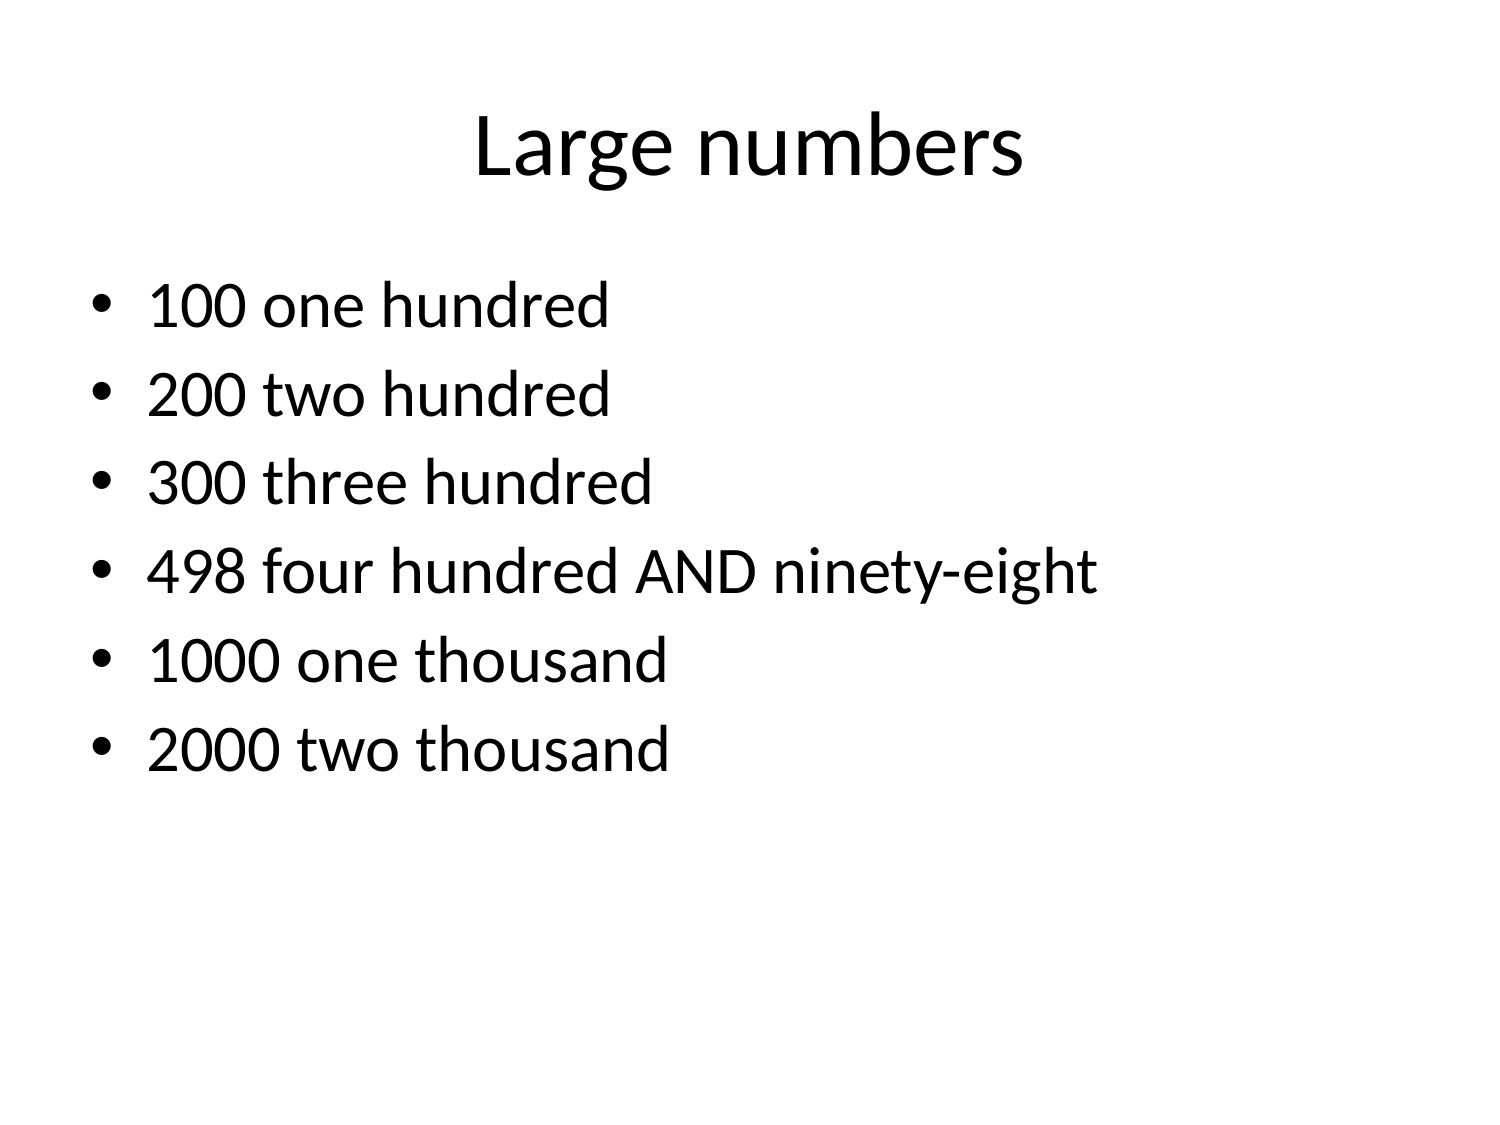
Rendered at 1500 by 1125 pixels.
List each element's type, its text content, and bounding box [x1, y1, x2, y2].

list 100 one hundred 200 two hundred 300 three hundred 498 four hundred AND ninety-eight 1000 one thousand 2000 two thousand [75, 262, 1426, 1005]
title Large numbers [75, 45, 1426, 233]
